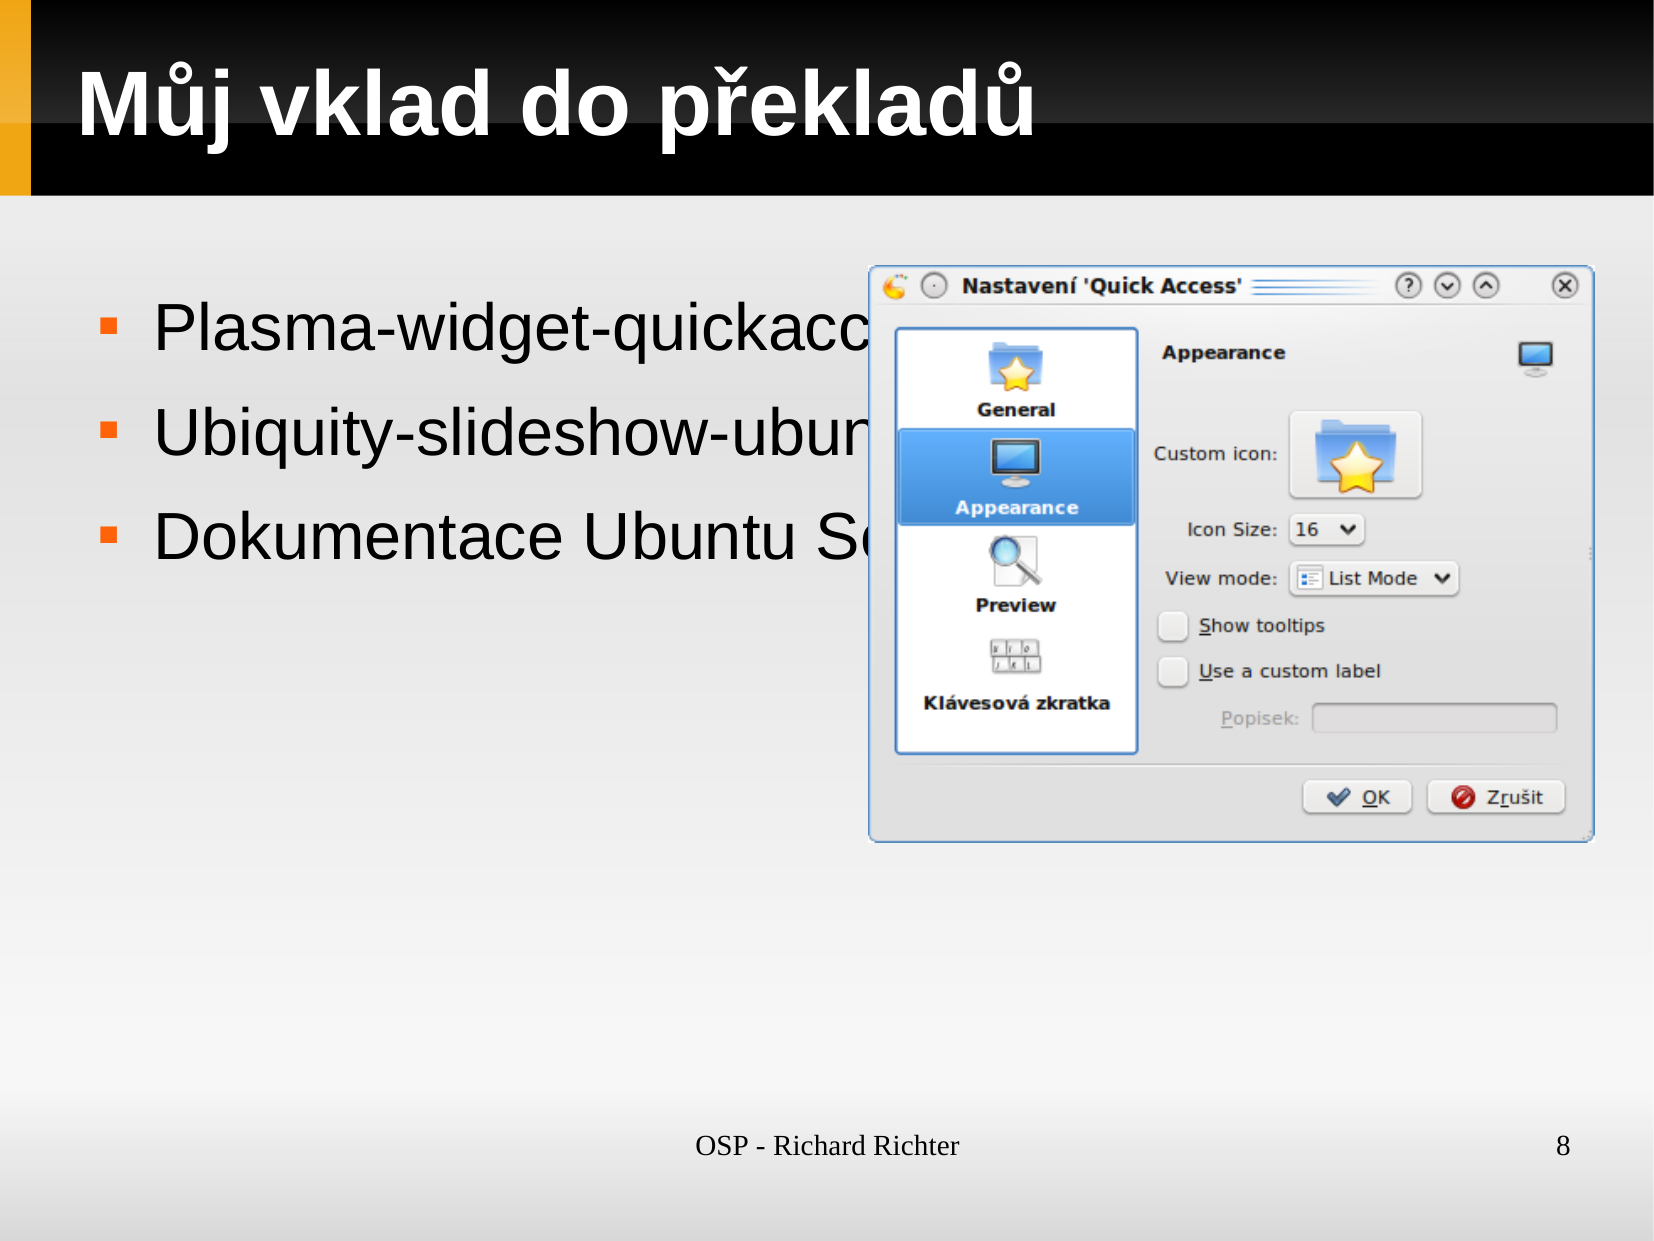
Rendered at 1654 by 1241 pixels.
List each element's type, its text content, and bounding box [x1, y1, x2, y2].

list Plasma-widget-quickaccess Ubiquity-slideshow-ubuntu Dokumentace Ubuntu Software Center [82, 290, 809, 1109]
title Můj vklad do překladů [76, 0, 1565, 208]
picture [0, 0, 1654, 1241]
